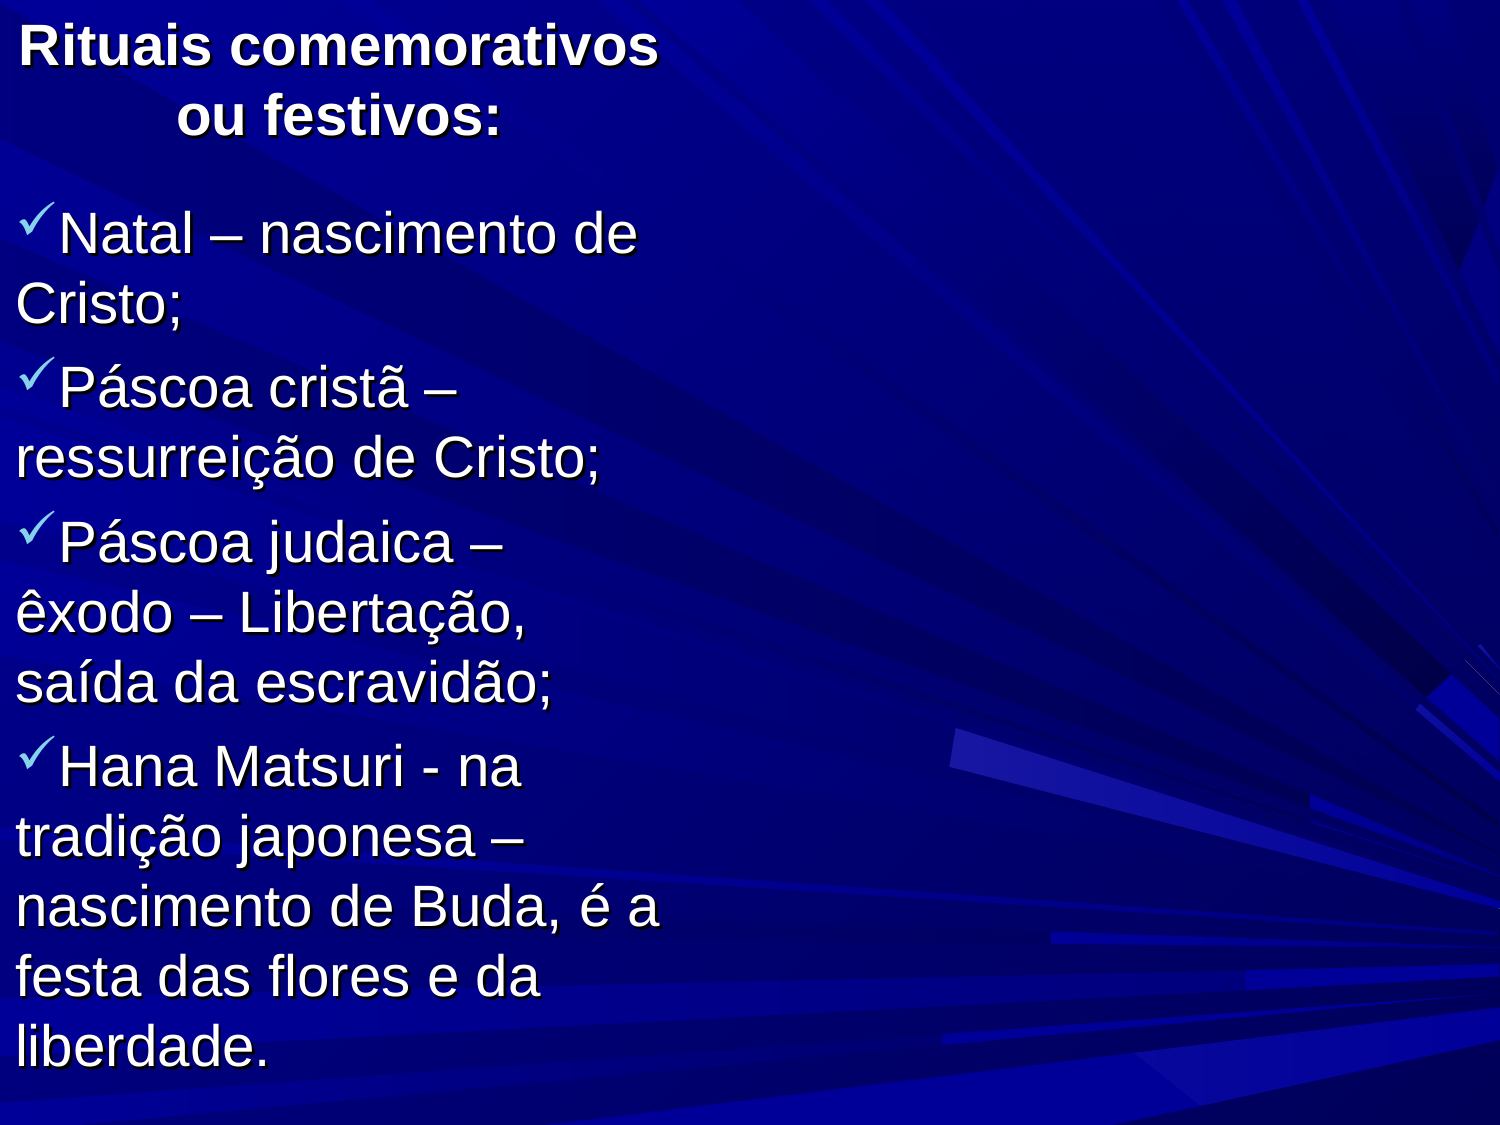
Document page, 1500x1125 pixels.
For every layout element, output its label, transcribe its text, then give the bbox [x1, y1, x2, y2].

text_box Rituais comemorativos ou festivos: Natal – nascimento de Cristo; Páscoa cristã – ressurreição de Cristo; Páscoa judaica – êxodo – Libertação, saída da escravidão; Hana Matsuri - na tradição japonesa – nascimento de Buda, é a festa das flores e da liberdade. [0, 0, 680, 1125]
